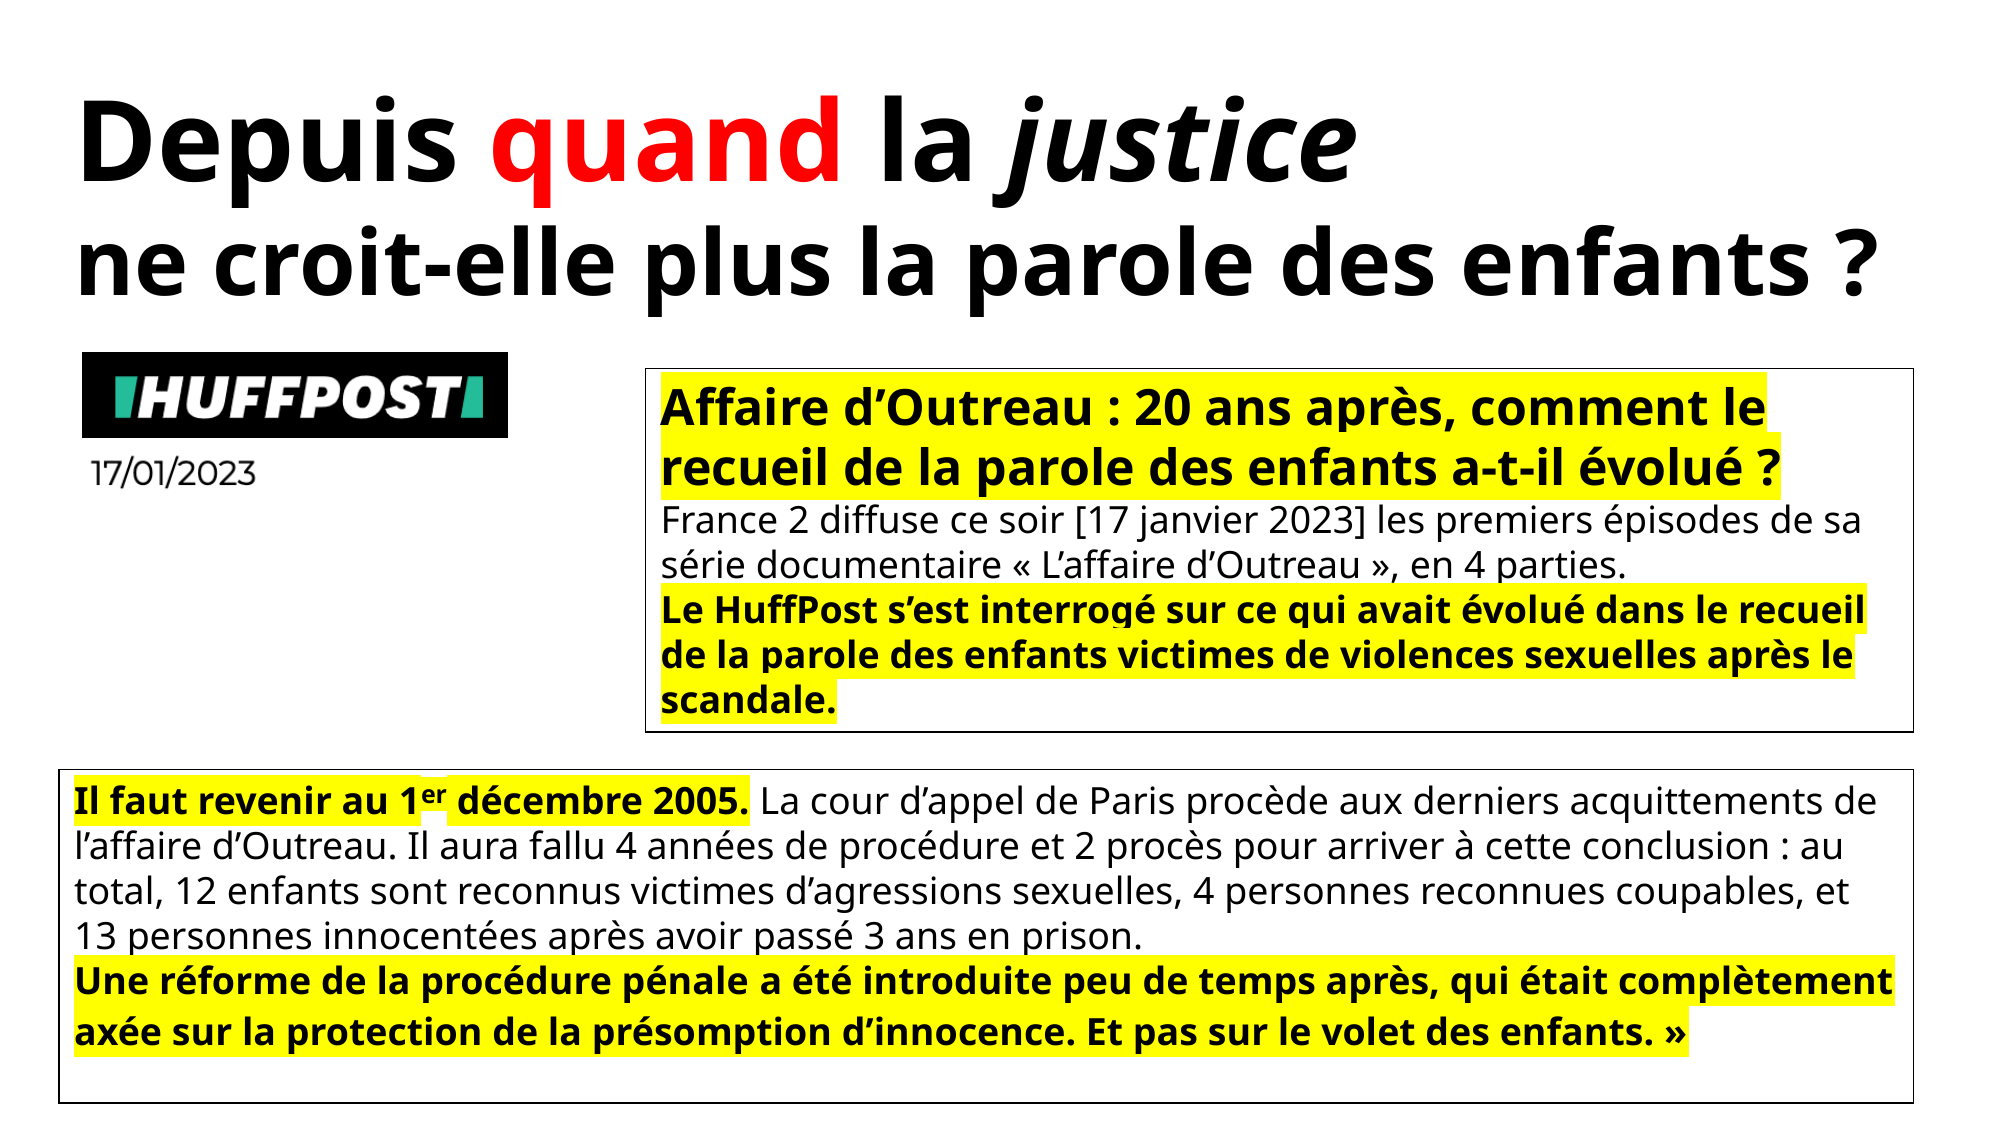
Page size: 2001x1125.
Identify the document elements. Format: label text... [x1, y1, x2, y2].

text_box Depuis quand la justice ne croit-elle plus la parole des enfants ? [59, 61, 1941, 324]
picture [82, 352, 508, 438]
picture [82, 450, 264, 501]
text_box Il faut revenir au 1er décembre 2005. La cour d’appel de Paris procède aux derniers acquittements de l’affaire d’Outreau. Il aura fallu 4 années de procédure et 2 procès pour arriver à cette conclusion : au total, 12 enfants sont reconnus victimes d’agressions sexuelles, 4 personnes reconnues coupables, et 13 personnes innocentées après avoir passé 3 ans en prison. Une réforme de la procédure pénale a été introduite peu de temps après, qui était complètement axée sur la protection de la présomption d’innocence. Et pas sur le volet des enfants. » [59, 769, 1914, 1103]
text_box Affaire d’Outreau : 20 ans après, comment le recueil de la parole des enfants a-t-il évolué ? France 2 diffuse ce soir [17 janvier 2023] les premiers épisodes de sa série documentaire « L’affaire d’Outreau », en 4 parties. Le HuffPost s’est interrogé sur ce qui avait évolué dans le recueil de la parole des enfants victimes de violences sexuelles après le scandale. [645, 368, 1914, 732]
